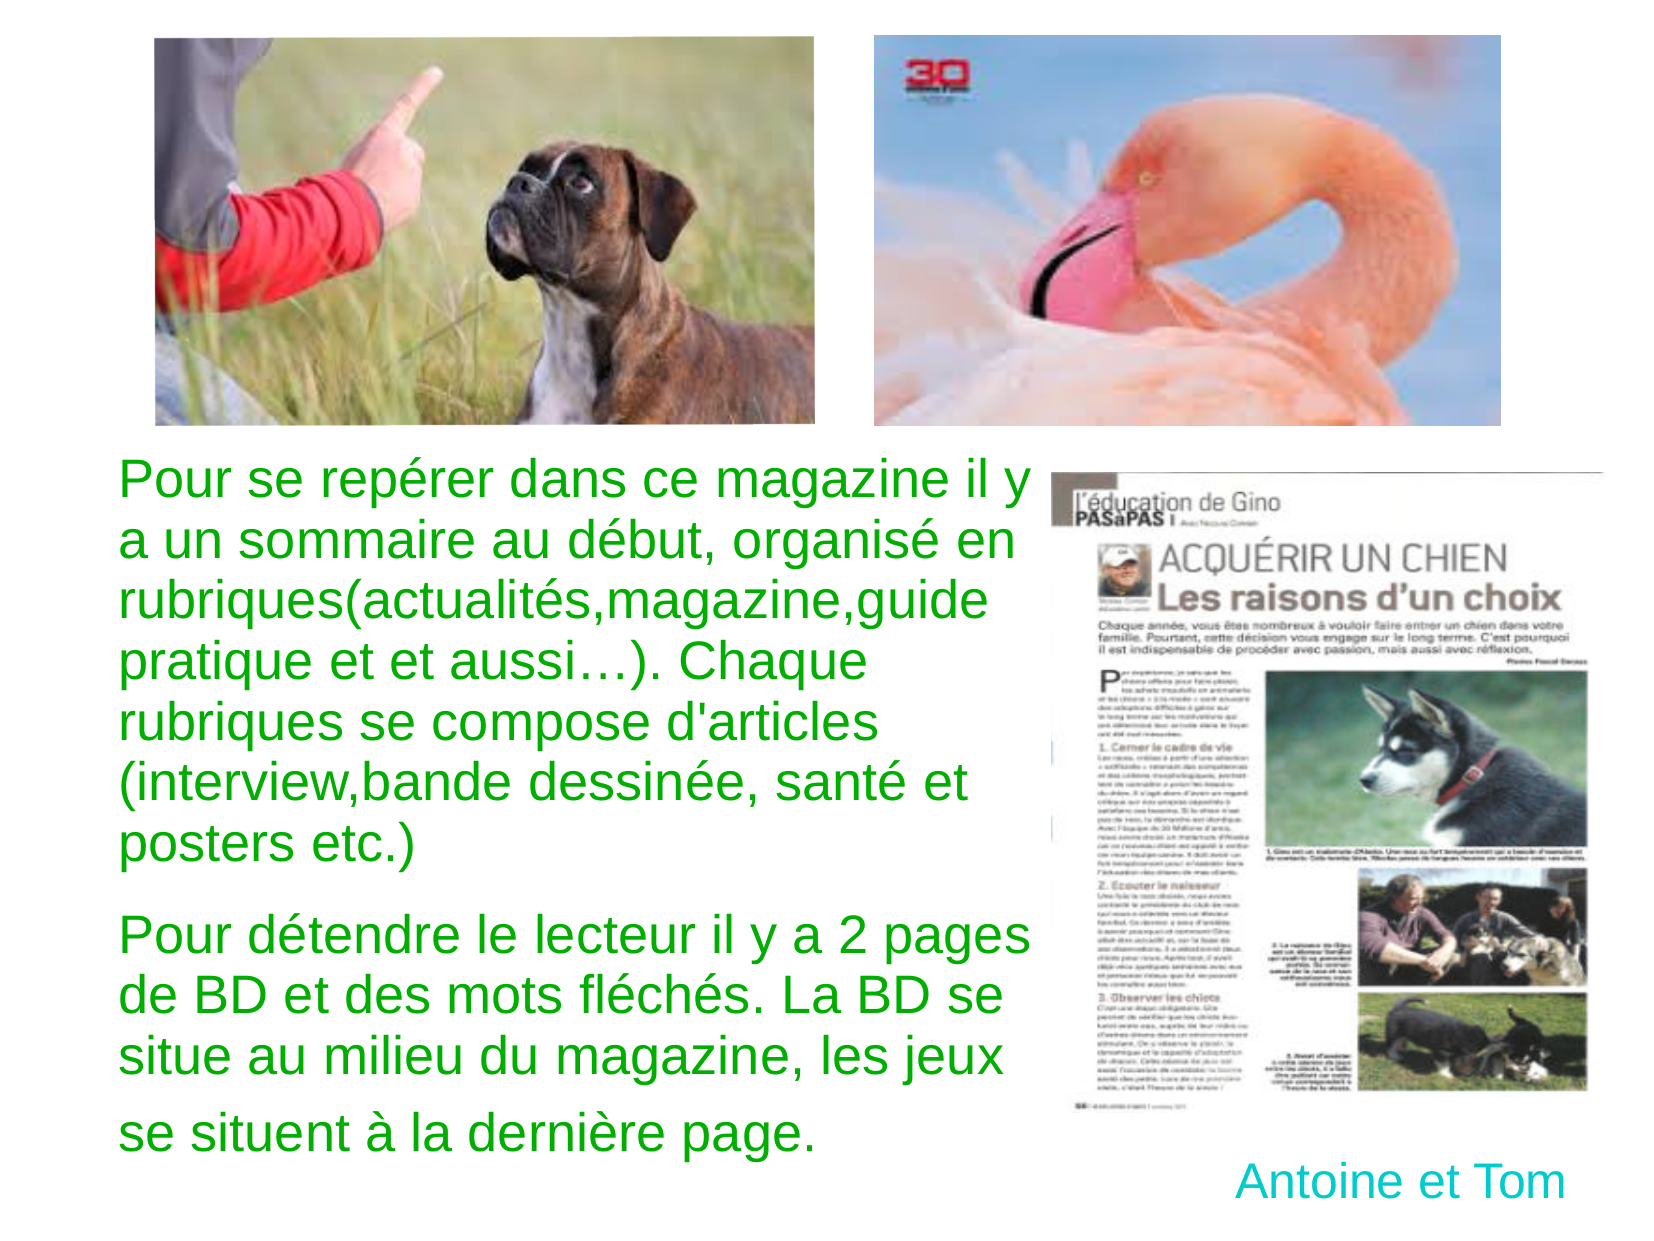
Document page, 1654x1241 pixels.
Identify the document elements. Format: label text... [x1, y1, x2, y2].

text_box Antoine et Tom [1098, 1145, 1583, 1217]
picture [1051, 472, 1607, 1113]
picture [153, 35, 815, 426]
list Pour se repérer dans ce magazine il y a un sommaire au début, organisé en rubriques(actualités,magazine,guide pratique et et aussi…). Chaque rubriques se compose d'articles (interview,bande dessinée, santé et posters etc.) Pour détendre le lecteur il y a 2 pages de BD et des mots fléchés. La BD se situe au milieu du magazine, les jeux se situent à la dernière page. [47, 448, 1063, 1004]
picture [874, 35, 1501, 426]
